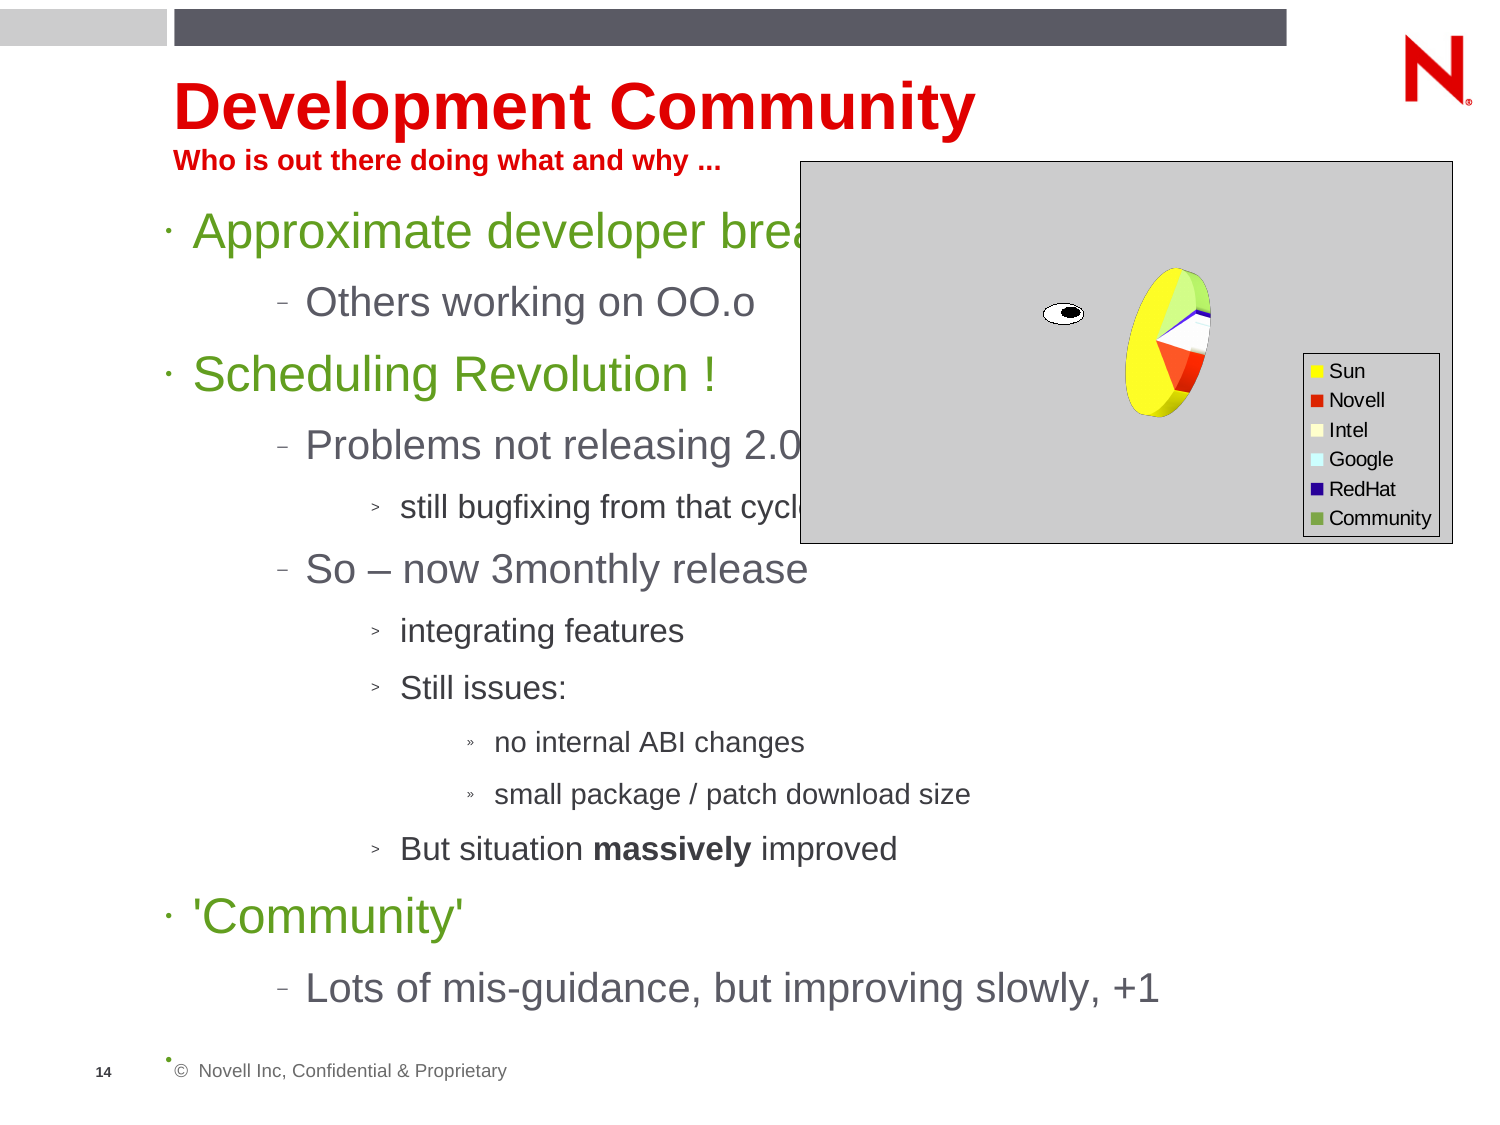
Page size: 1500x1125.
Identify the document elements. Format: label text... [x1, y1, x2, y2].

list Approximate developer breakdown Others working on OO.o Scheduling Revolution ! Problems not releasing 2.0 for 20 months still bugfixing from that cycle So – now 3monthly release integrating features Still issues: no internal ABI changes small package / patch download size But situation massively improved 'Community' Lots of mis-guidance, but improving slowly, +1 [164, 200, 1405, 1086]
chart [800, 161, 1453, 544]
text_box [1043, 303, 1084, 325]
title Development Community Who is out there doing what and why ... [173, 41, 1395, 200]
picture [1403, 32, 1473, 107]
